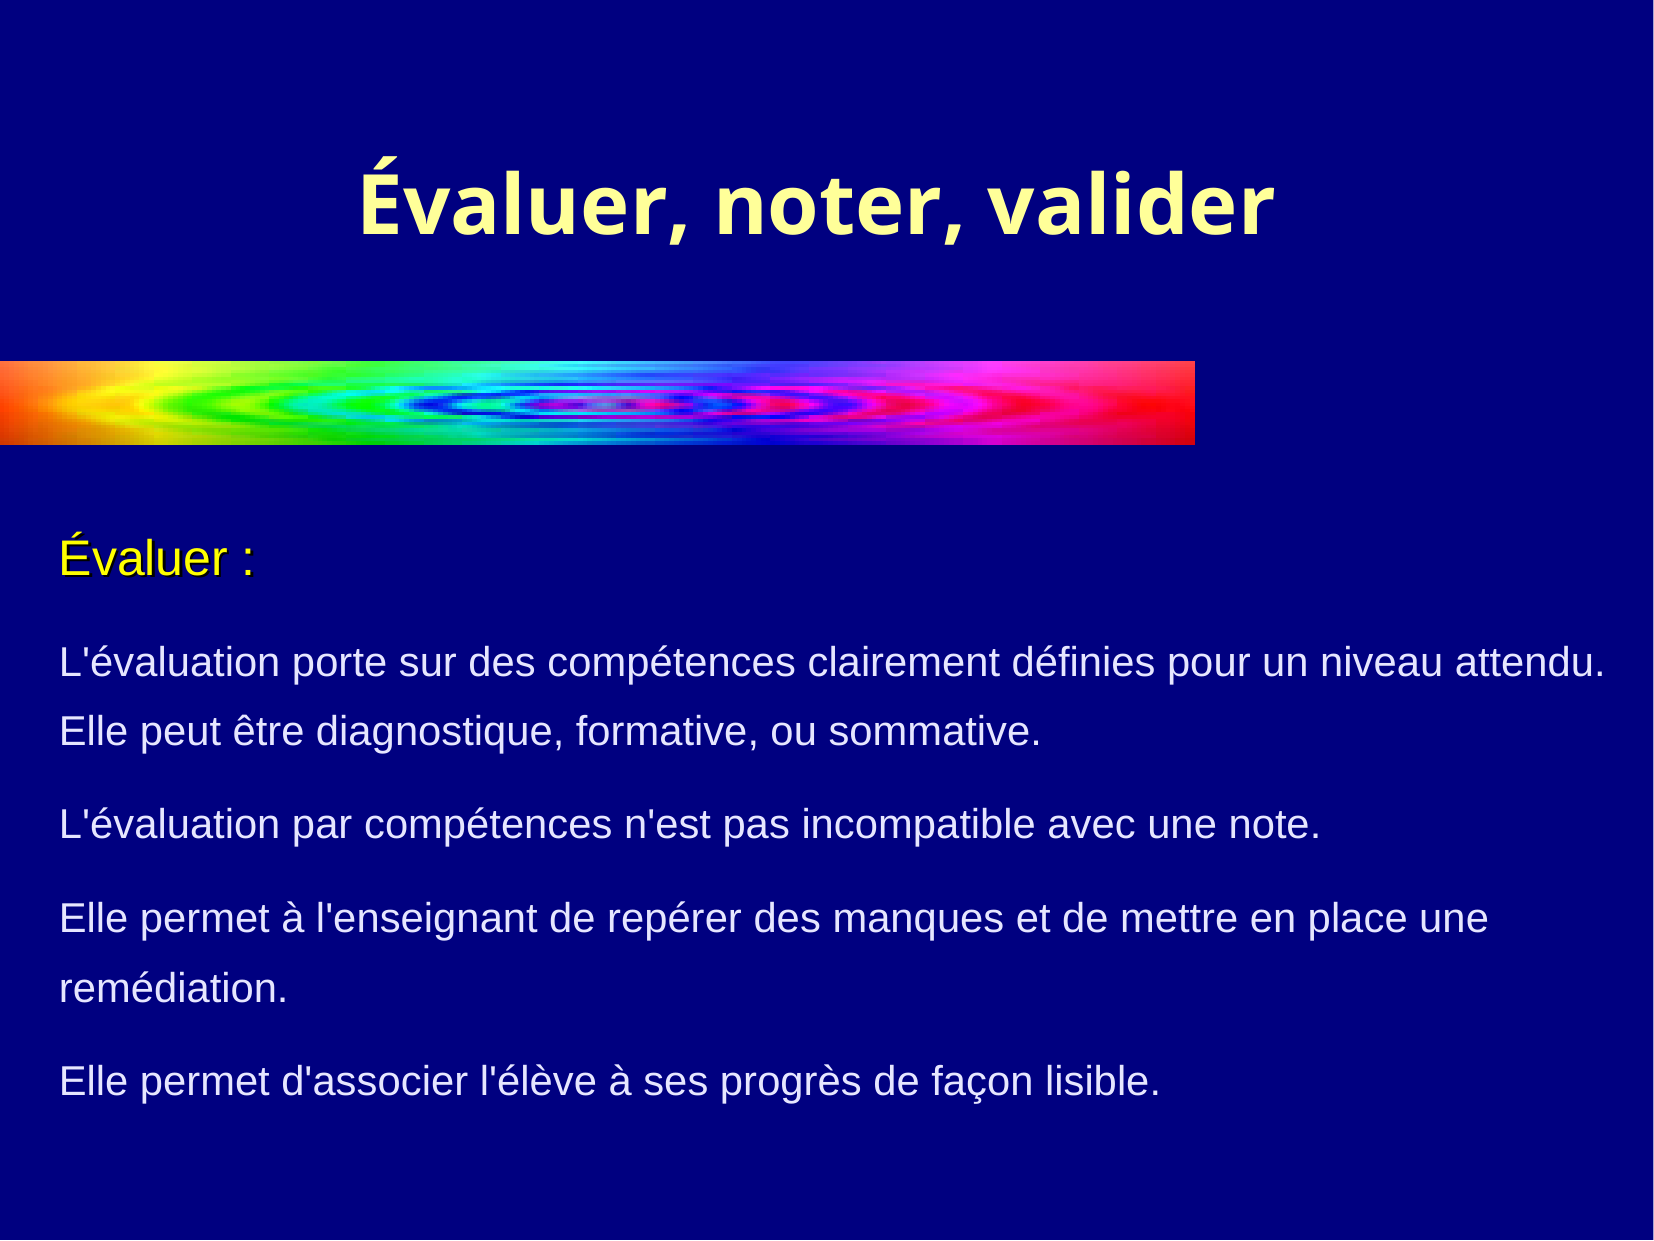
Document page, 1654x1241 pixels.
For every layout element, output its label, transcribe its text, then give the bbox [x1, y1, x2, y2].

list Évaluer : L'évaluation porte sur des compétences clairement définies pour un niveau attendu. Elle peut être diagnostique, formative, ou sommative. L'évaluation par compétences n'est pas incompatible avec une note. Elle permet à l'enseignant de repérer des manques et de mettre en place une remédiation. Elle permet d'associer l'élève à ses progrès de façon lisible. [59, 501, 1625, 1153]
picture [0, 361, 1195, 445]
title Évaluer, noter, valider [121, 98, 1534, 307]
